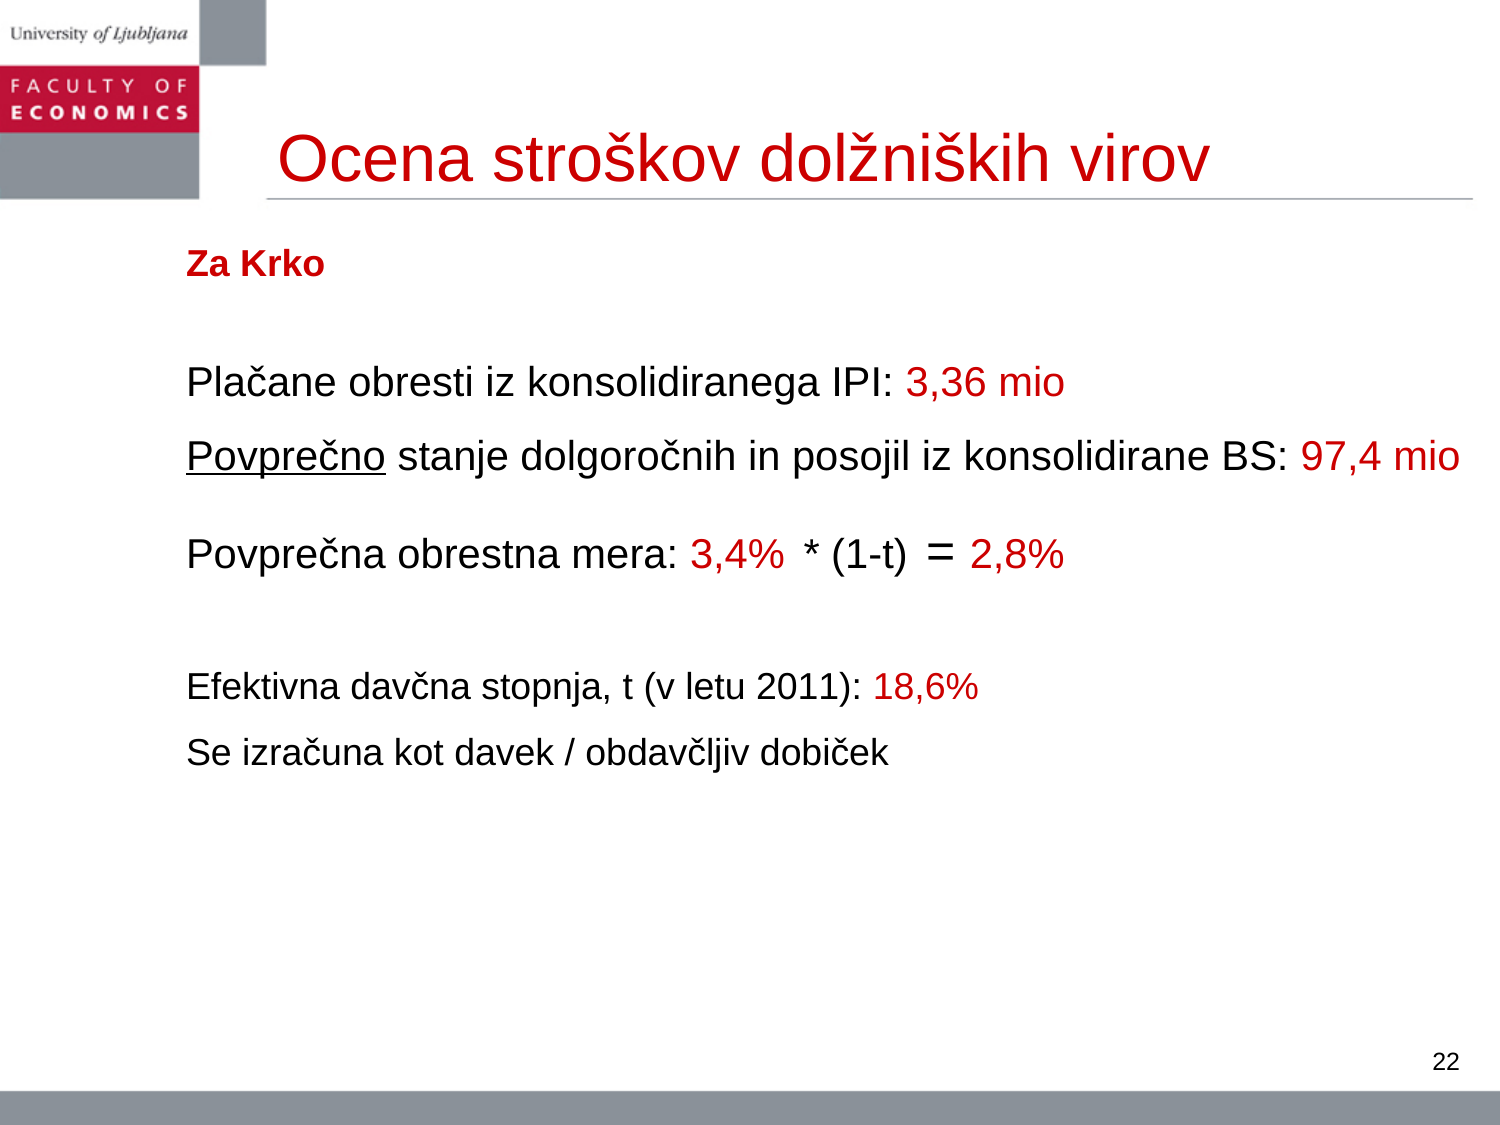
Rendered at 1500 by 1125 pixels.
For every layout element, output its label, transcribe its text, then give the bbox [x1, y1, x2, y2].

picture [0, 0, 1500, 1125]
text_box <number> [1162, 1037, 1476, 1101]
title Ocena stroškov dolžniških virov [262, 24, 1476, 203]
list Za Krko Plačane obresti iz konsolidiranega IPI: 3,36 mio Povprečno stanje dolgoročnih in posojil iz konsolidirane BS: 97,4 mio Povprečna obrestna mera: 3,4% * (1-t) = 2,8% Efektivna davčna stopnja, t (v letu 2011): 18,6% Se izračuna kot davek / obdavčljiv dobiček [171, 231, 1500, 1035]
